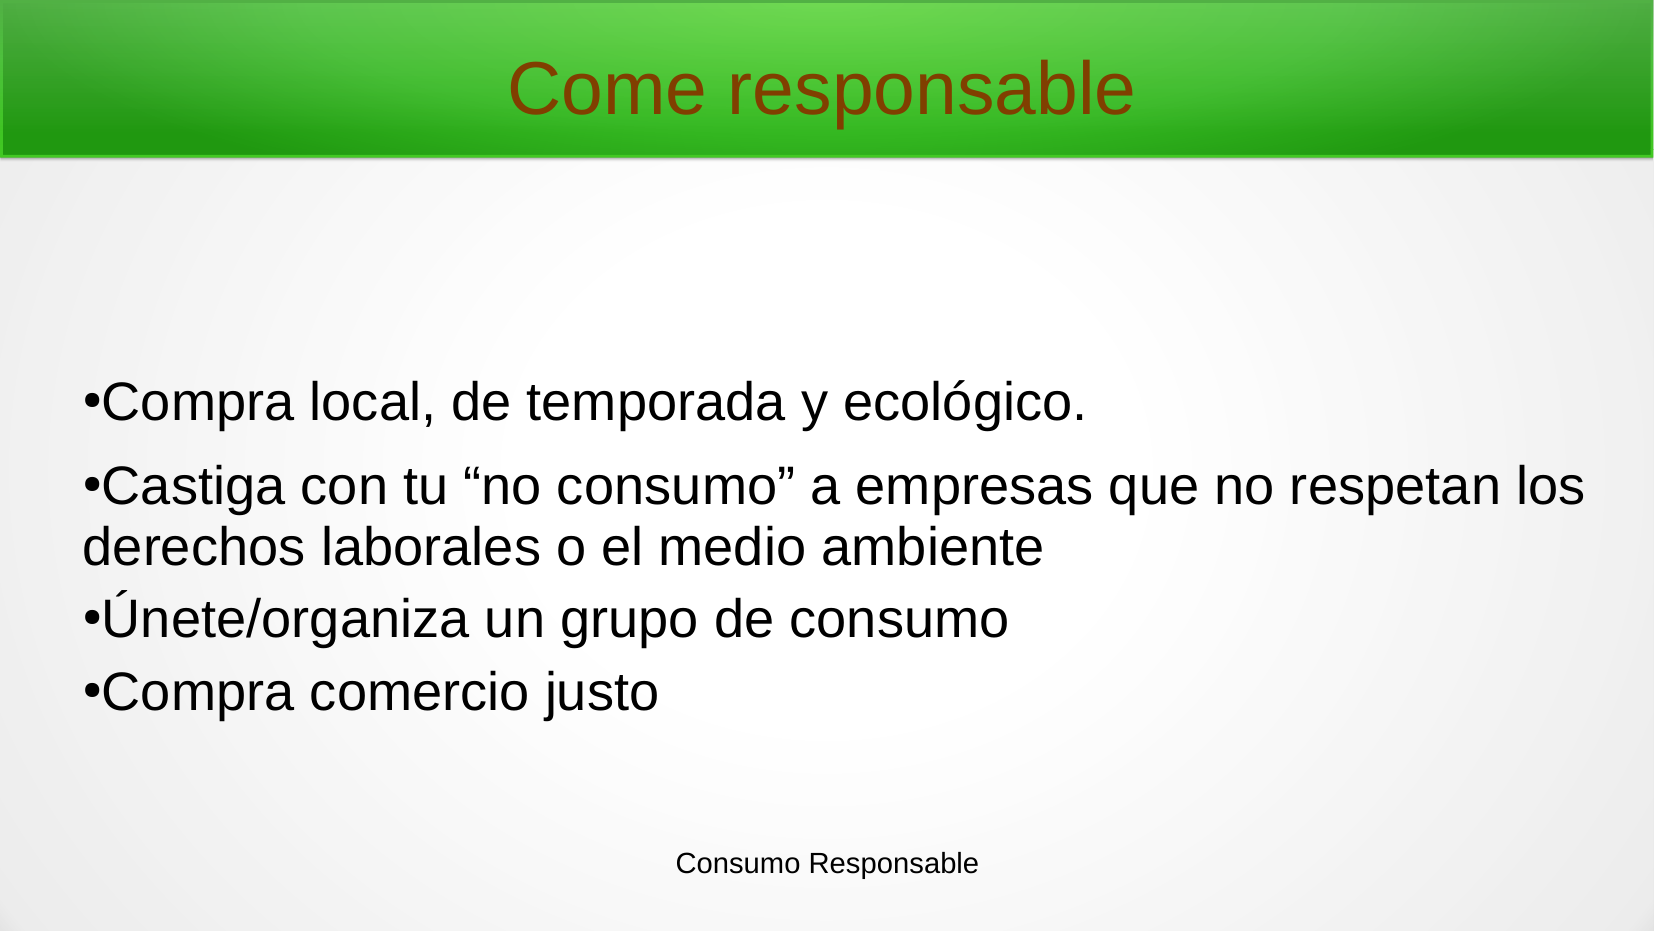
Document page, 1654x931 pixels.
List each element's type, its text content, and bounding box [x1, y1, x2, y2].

subtitle Compra local, de temporada y ecológico. Castiga con tu “no consumo” a empresas que no respetan los derechos laborales o el medio ambiente Únete/organiza un grupo de consumo Compra comercio justo [82, 222, 1595, 792]
title Come responsable [82, 35, 1571, 142]
